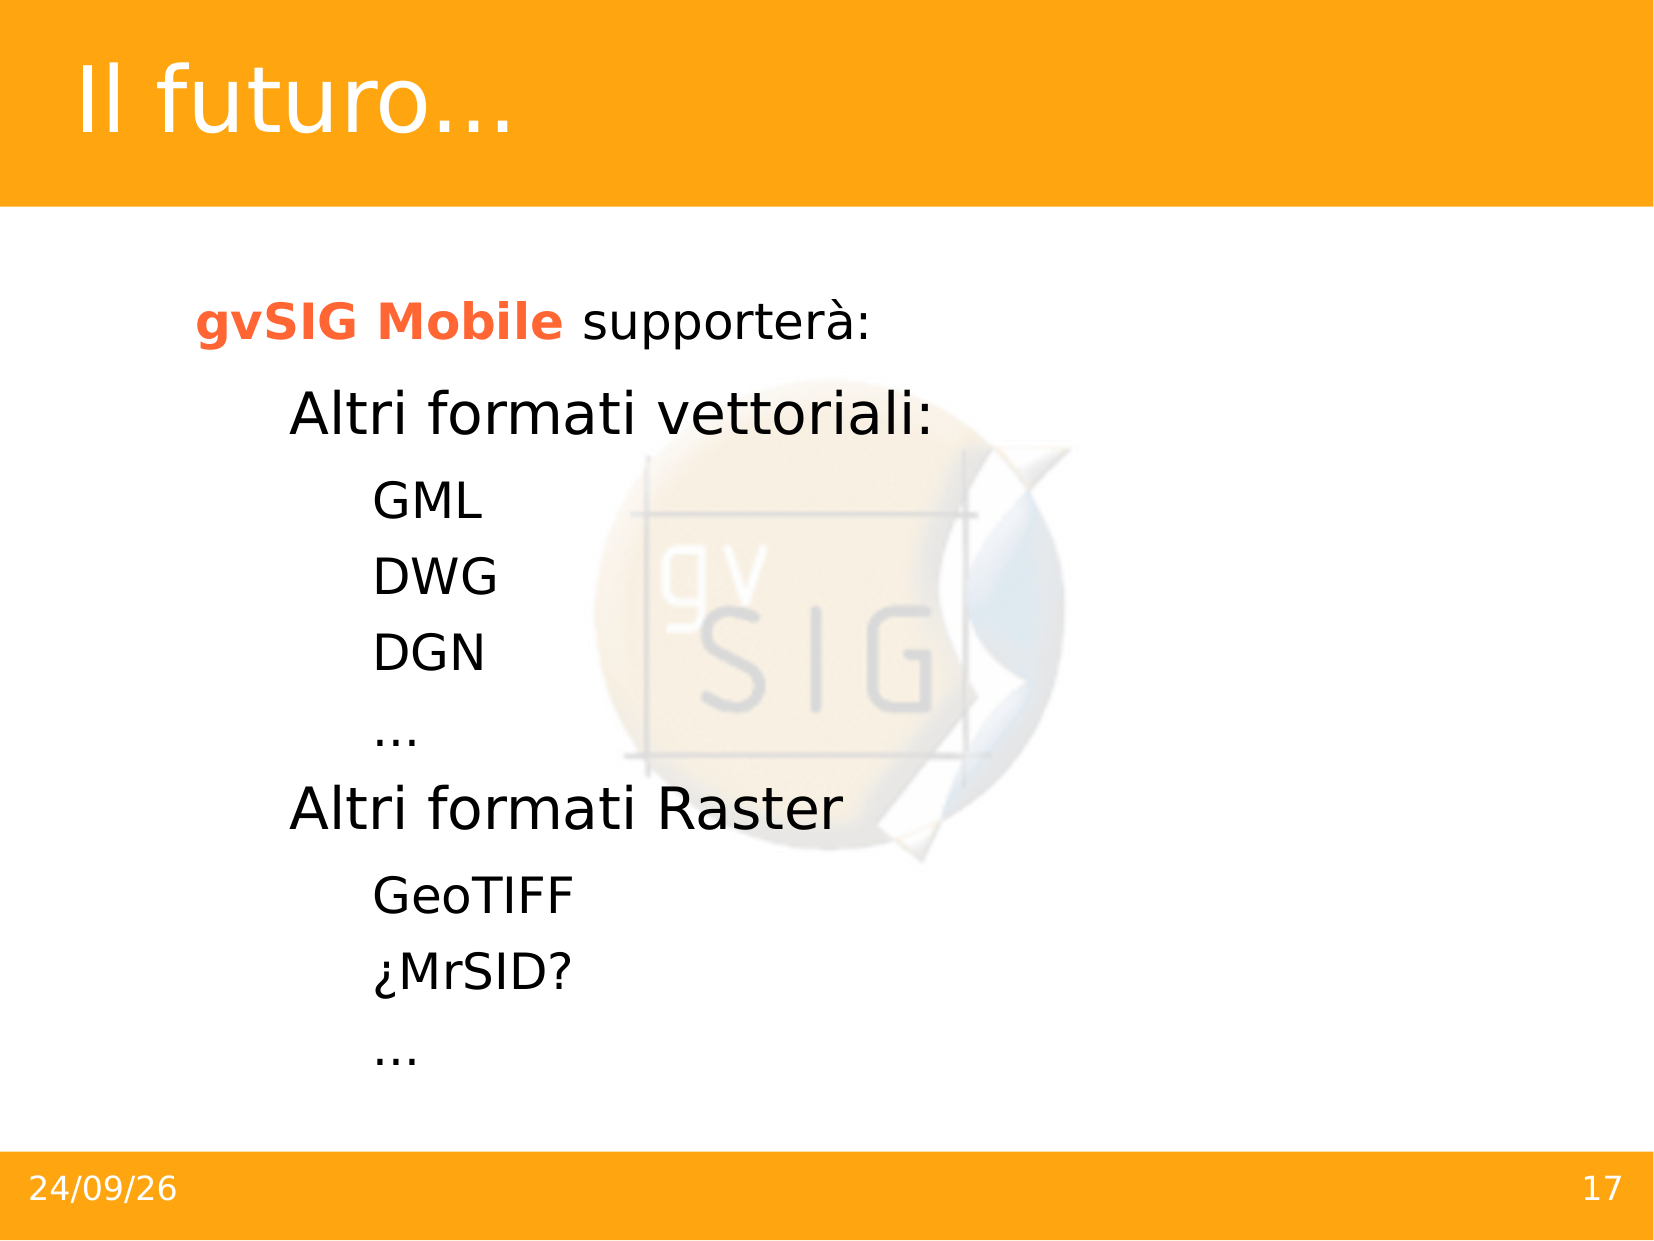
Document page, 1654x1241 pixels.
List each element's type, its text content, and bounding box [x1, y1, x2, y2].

title Il futuro... [74, 0, 1563, 205]
list gvSIG Mobile supporterà: Altri formati vettoriali: GML DWG DGN ... Altri formati Raster GeoTIFF ¿MrSID? ... [195, 292, 1563, 1159]
